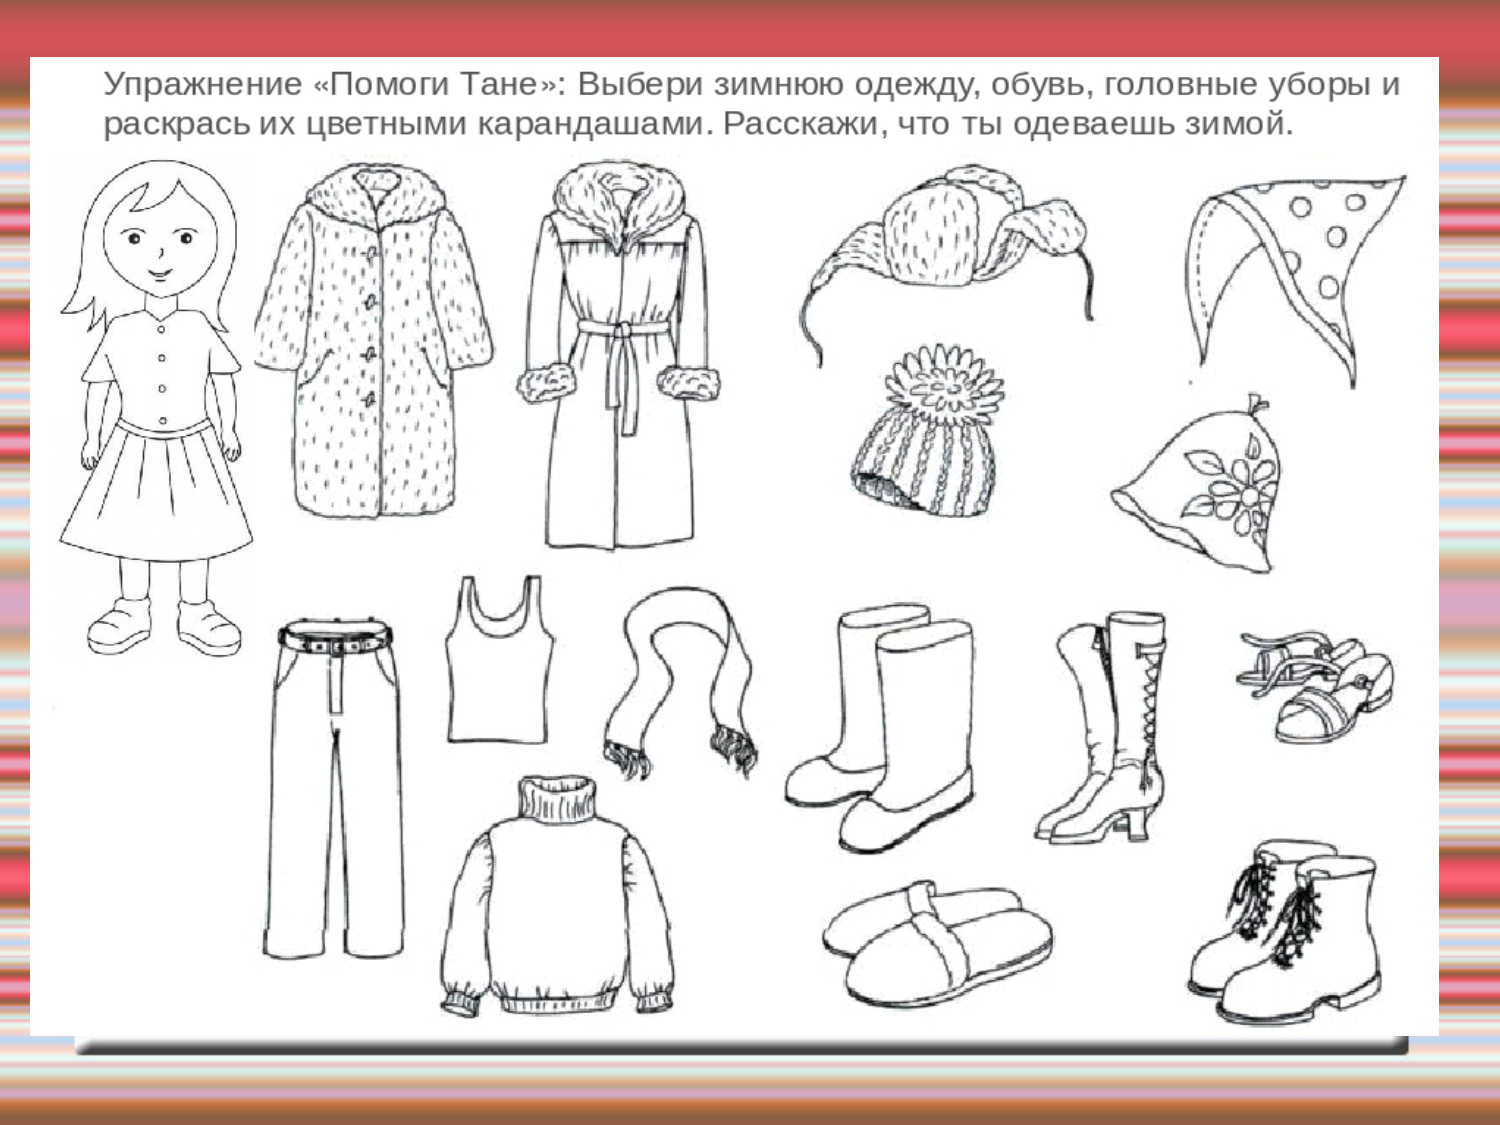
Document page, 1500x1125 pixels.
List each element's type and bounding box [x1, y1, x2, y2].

picture [30, 57, 1439, 1036]
